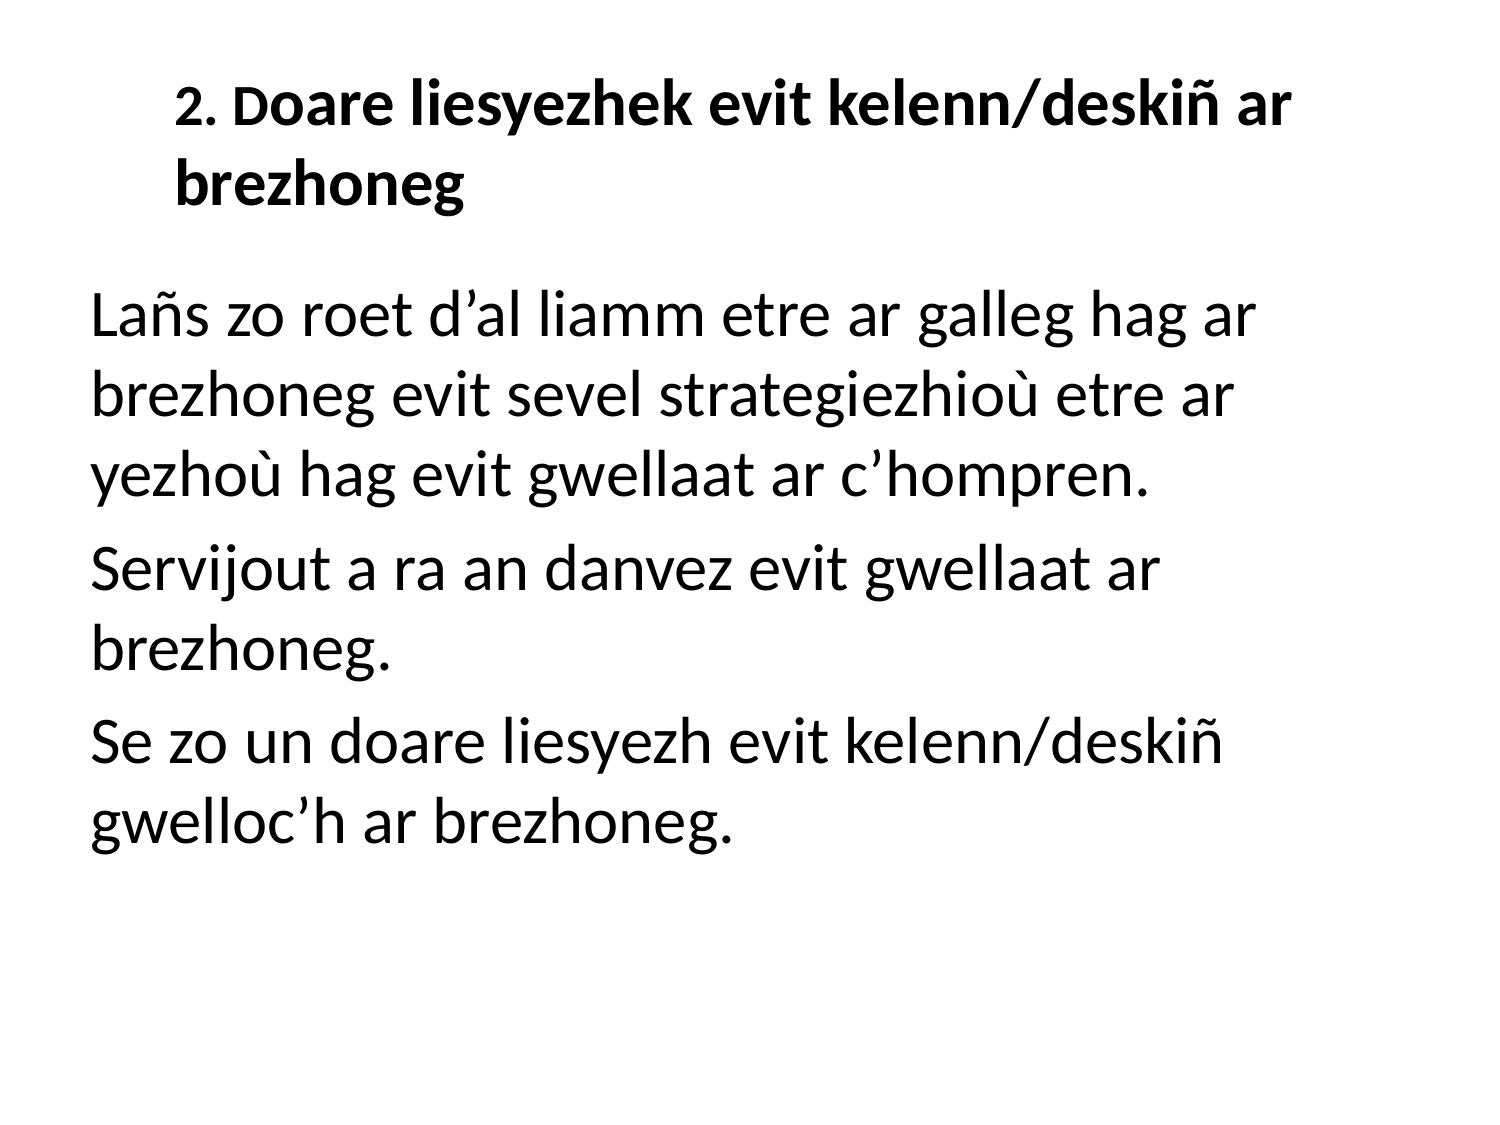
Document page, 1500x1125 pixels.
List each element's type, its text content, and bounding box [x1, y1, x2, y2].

list Lañs zo roet d’al liamm etre ar galleg hag ar brezhoneg evit sevel strategiezhioù etre ar yezhoù hag evit gwellaat ar c’hompren. Servijout a ra an danvez evit gwellaat ar brezhoneg. Se zo un doare liesyezh evit kelenn/deskiñ gwelloc’h ar brezhoneg. [75, 262, 1425, 1005]
title 2. Doare liesyezhek evit kelenn/deskiñ ar brezhoneg [75, 45, 1425, 233]
